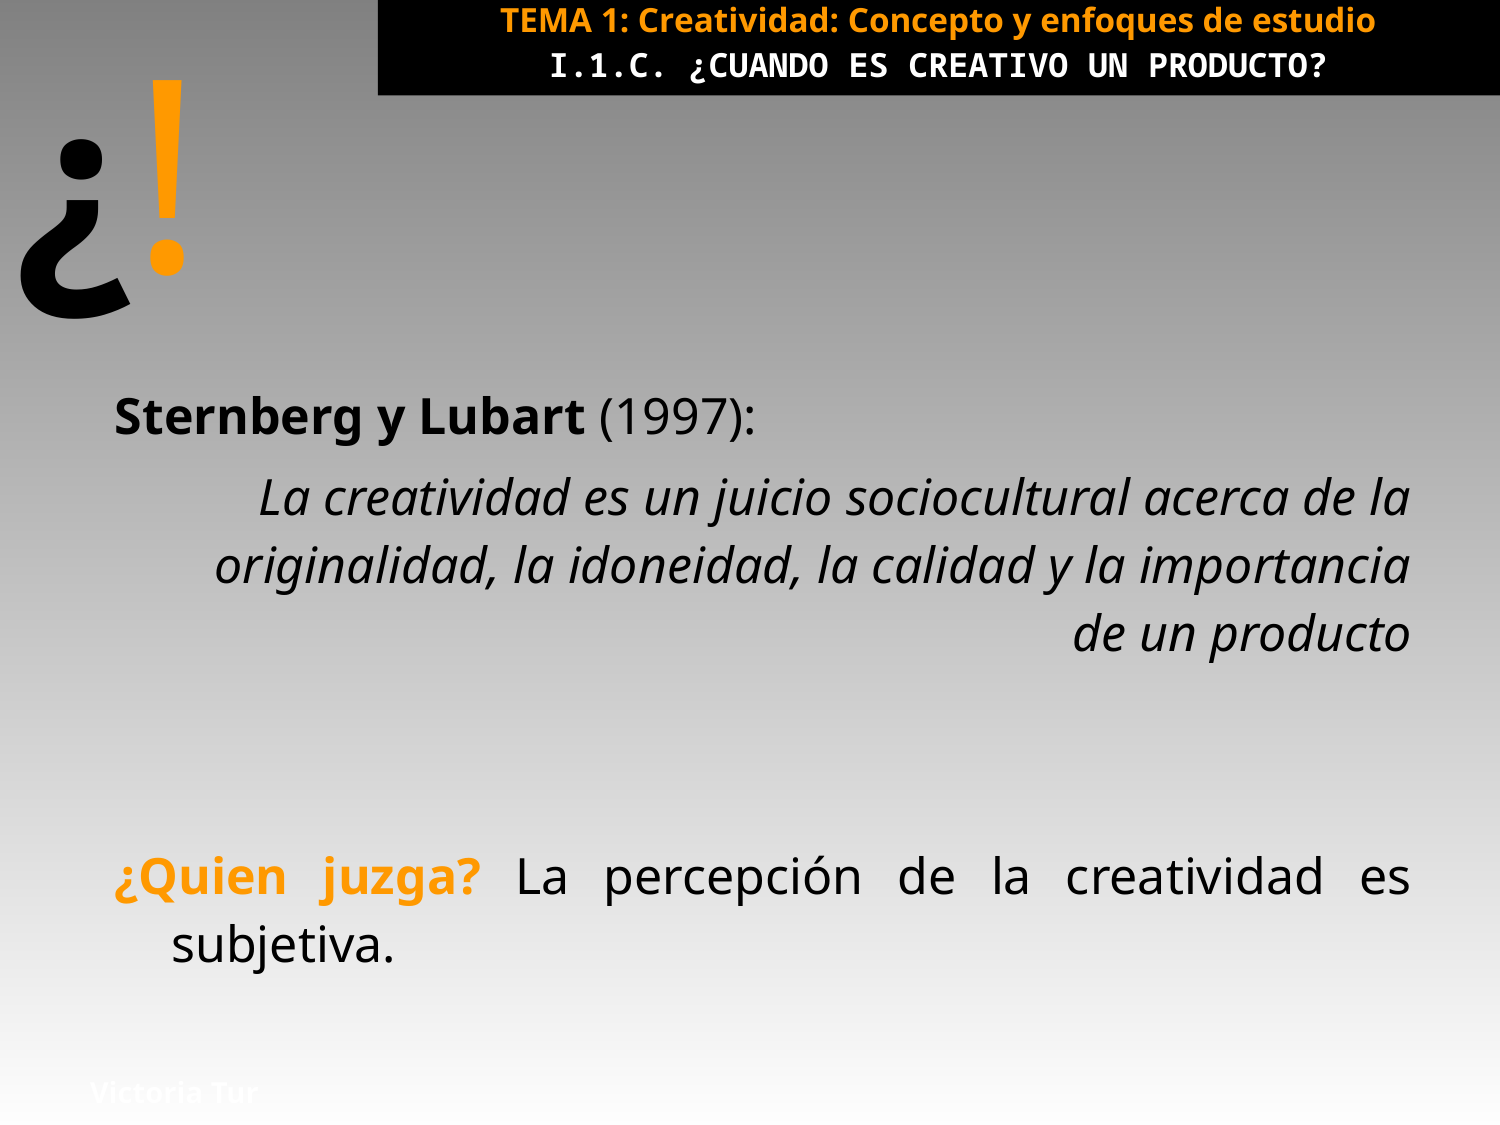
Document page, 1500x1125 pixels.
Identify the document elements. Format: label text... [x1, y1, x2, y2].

text_box TEMA 1: Creatividad: Concepto y enfoques de estudio I.1.C. ¿CUANDO ES CREATIVO UN PRODUCTO? [377, 0, 1500, 96]
list Sternberg y Lubart (1997): La creatividad es un juicio sociocultural acerca de la originalidad, la idoneidad, la calidad y la importancia de un producto ¿Quien juzga? La percepción de la creatividad es subjetiva. [100, 373, 1427, 998]
